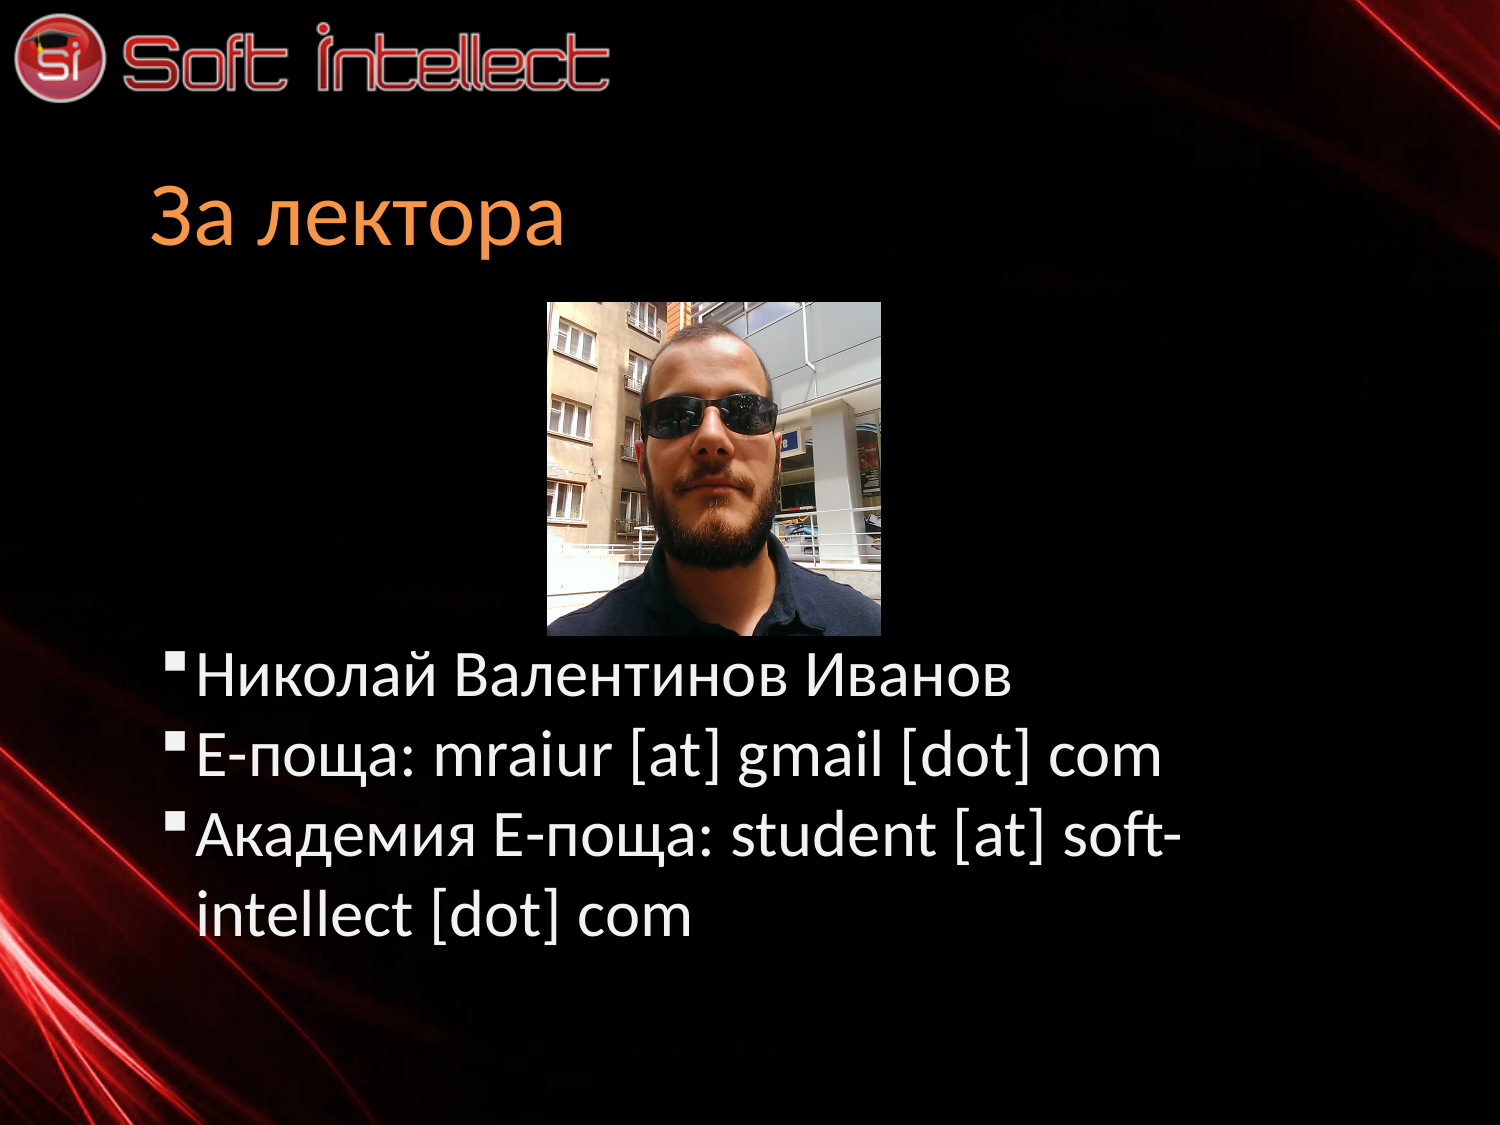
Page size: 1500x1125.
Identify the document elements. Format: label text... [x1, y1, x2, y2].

picture [0, 0, 1500, 1125]
text_box За лектора [135, 115, 1485, 303]
text_box Николай Валентинов Иванов Е-поща: mraiur [at] gmail [dot] com Академия Е-поща: student [at] soft-intellect [dot] com [145, 442, 1395, 1125]
